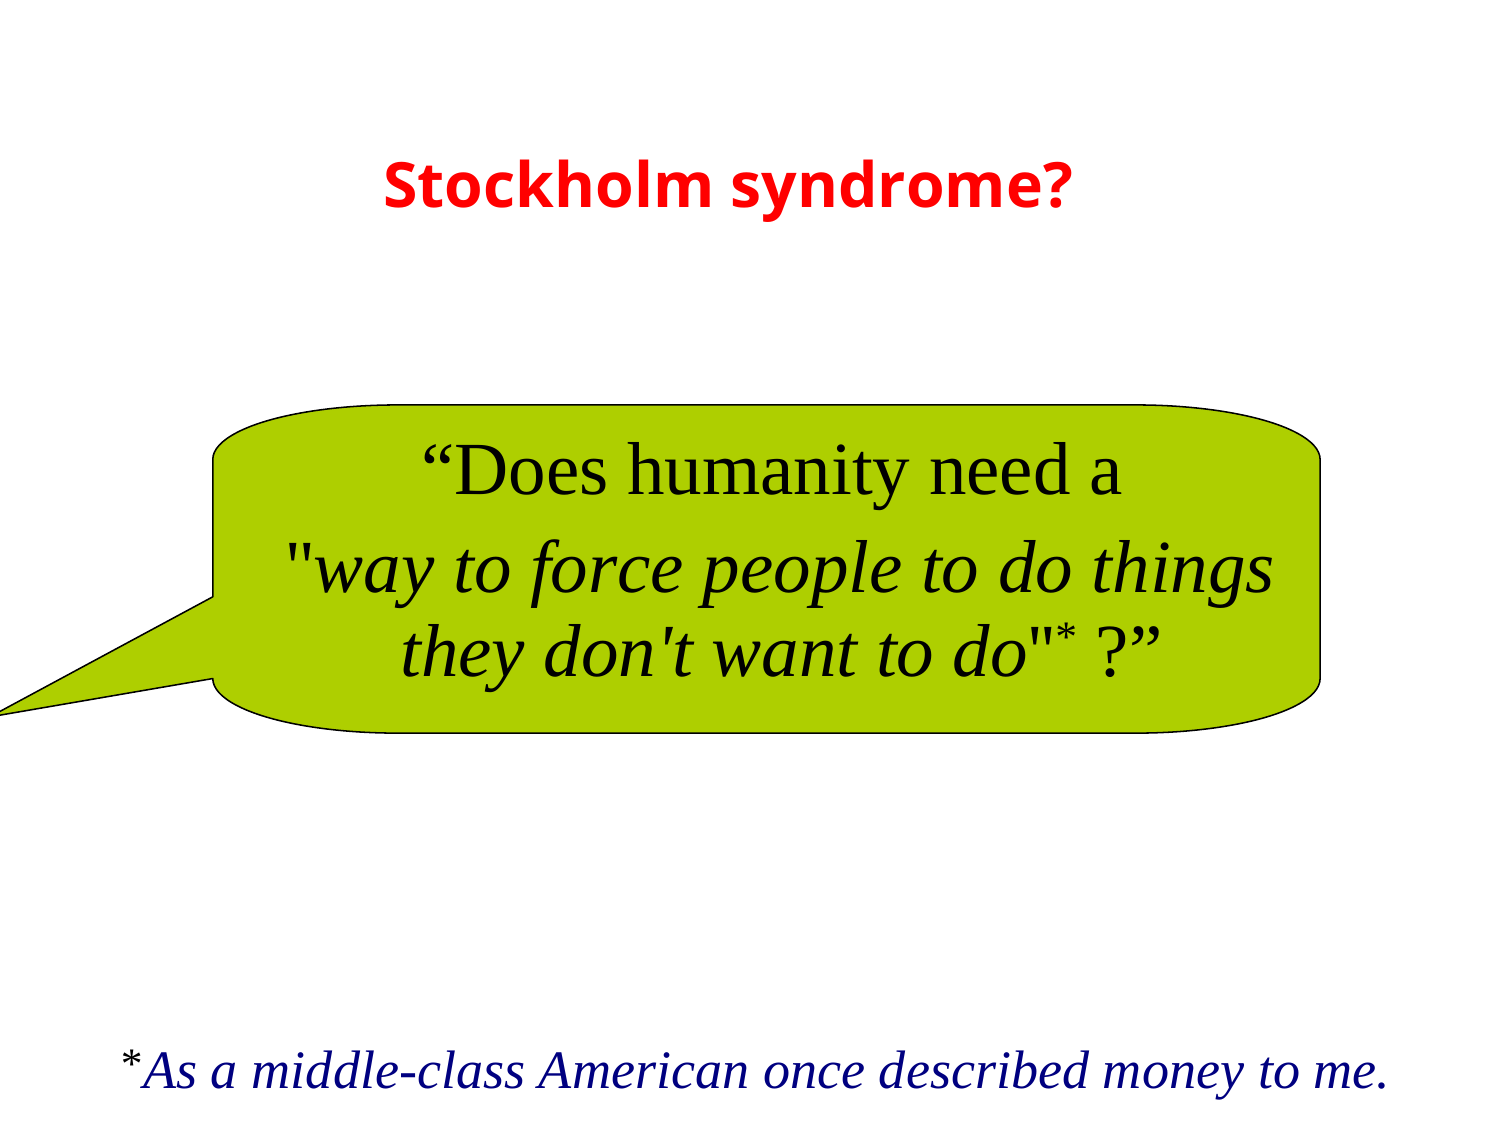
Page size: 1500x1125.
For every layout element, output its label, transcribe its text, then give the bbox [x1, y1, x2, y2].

text_box Stockholm syndrome? [206, 87, 1251, 276]
text_box * [99, 1028, 164, 1124]
text_box “Does humanity need a ''way to force people to do things they don't want to do''* ?” [212, 420, 1351, 811]
text_box [269, 404, 1264, 420]
text_box [0, 597, 212, 716]
text_box As a middle-class American once described money to me. [128, 1032, 1464, 1125]
